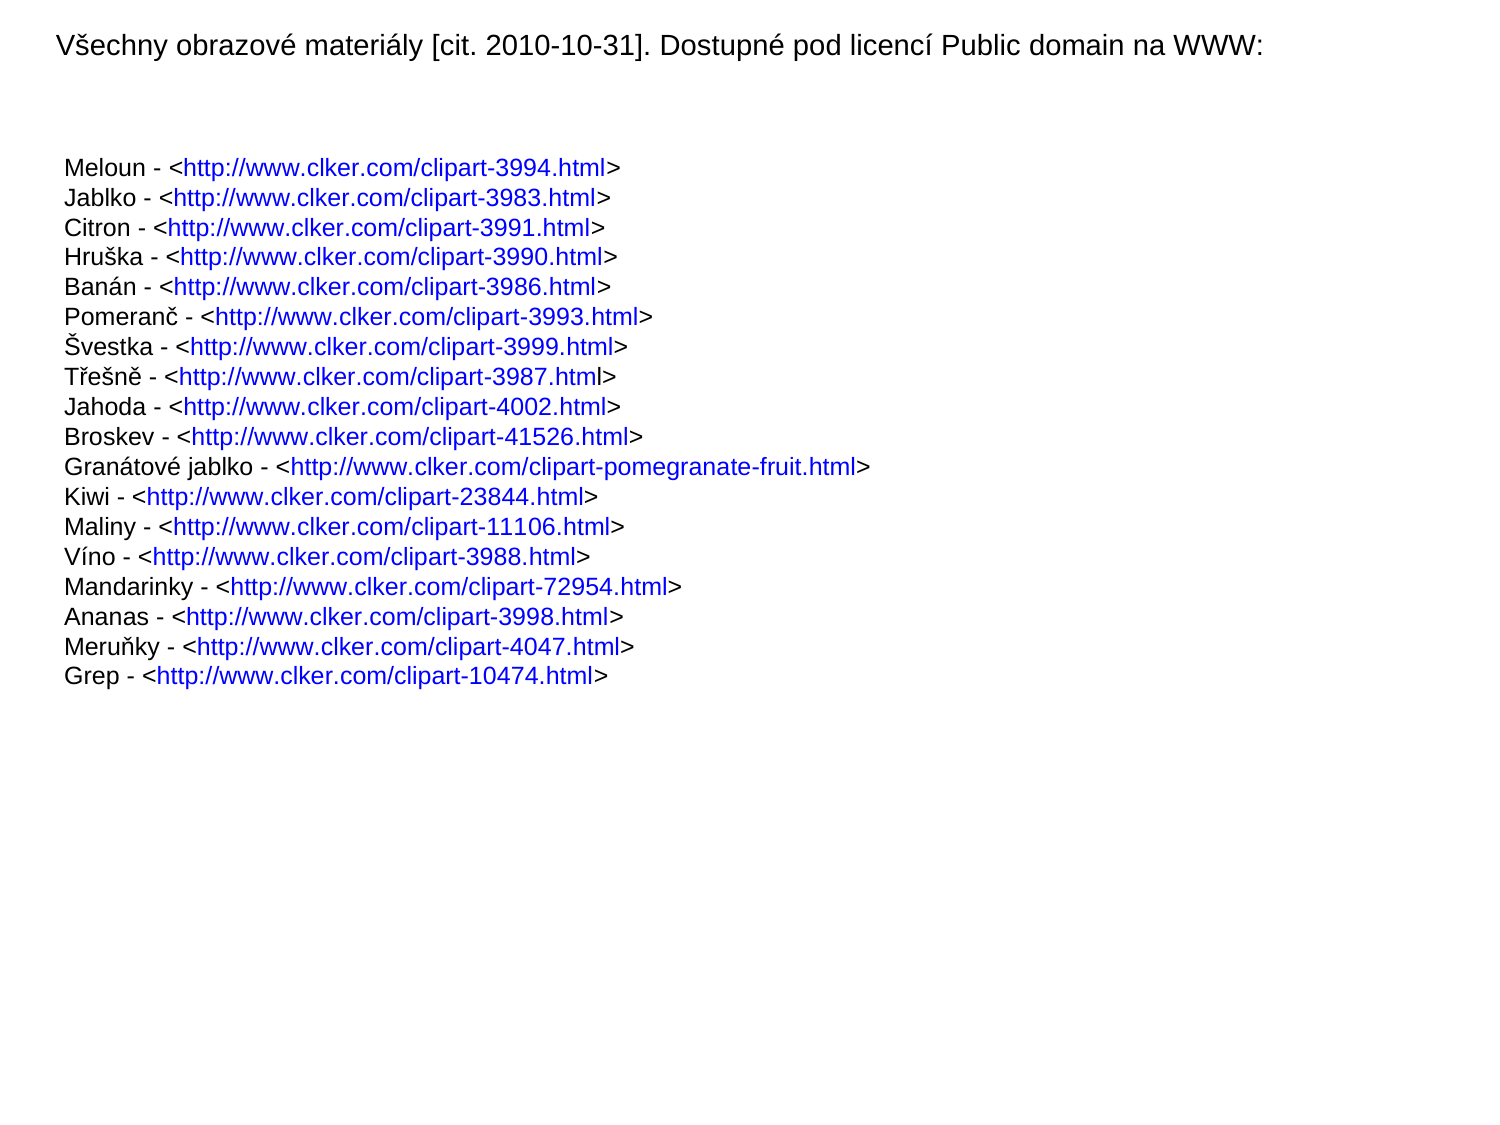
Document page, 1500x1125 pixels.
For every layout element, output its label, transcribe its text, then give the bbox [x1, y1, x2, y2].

text_box Všechny obrazové materiály [cit. 2010-10-31]. Dostupné pod licencí Public domain na WWW: [41, 18, 1459, 70]
text_box Meloun - <http://www.clker.com/clipart-3994.html> Jablko - <http://www.clker.com/clipart-3983.html> Citron - <http://www.clker.com/clipart-3991.html> Hruška - <http://www.clker.com/clipart-3990.html> Banán - <http://www.clker.com/clipart-3986.html> Pomeranč - <http://www.clker.com/clipart-3993.html> Švestka - <http://www.clker.com/clipart-3999.html> Třešně - <http://www.clker.com/clipart-3987.html> Jahoda - <http://www.clker.com/clipart-4002.html> Broskev - <http://www.clker.com/clipart-41526.html> Granátové jablko - <http://www.clker.com/clipart-pomegranate-fruit.html> Kiwi - <http://www.clker.com/clipart-23844.html> Maliny - <http://www.clker.com/clipart-11106.html> Víno - <http://www.clker.com/clipart-3988.html> Mandarinky - <http://www.clker.com/clipart-72954.html> Ananas - <http://www.clker.com/clipart-3998.html> Meruňky - <http://www.clker.com/clipart-4047.html> Grep - <http://www.clker.com/clipart-10474.html> [49, 143, 886, 698]
